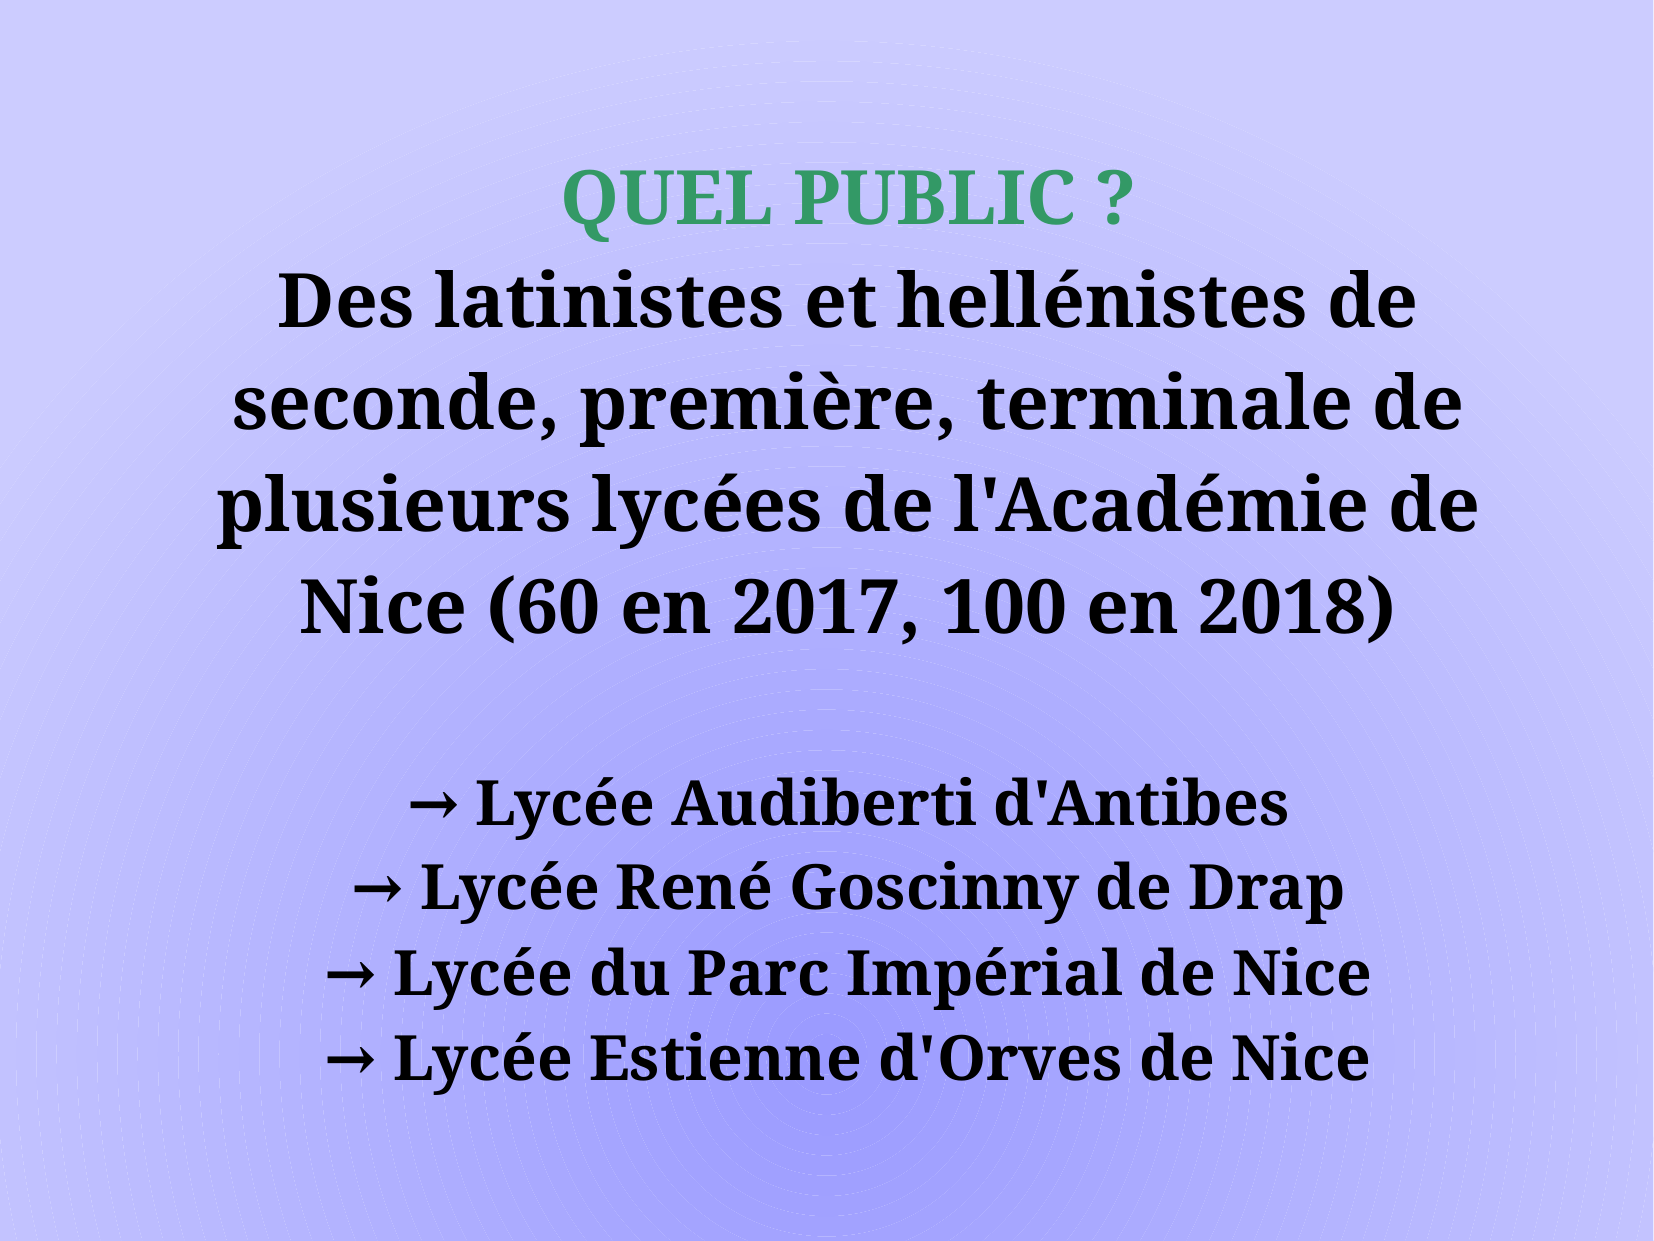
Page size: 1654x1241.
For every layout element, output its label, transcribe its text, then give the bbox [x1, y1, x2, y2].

text_box QUEL PUBLIC ? Des latinistes et hellénistes de seconde, première, terminale de plusieurs lycées de l'Académie de Nice (60 en 2017, 100 en 2018) → Lycée Audiberti d'Antibes → Lycée René Goscinny de Drap → Lycée du Parc Impérial de Nice → Lycée Estienne d'Orves de Nice [177, 137, 1521, 1182]
